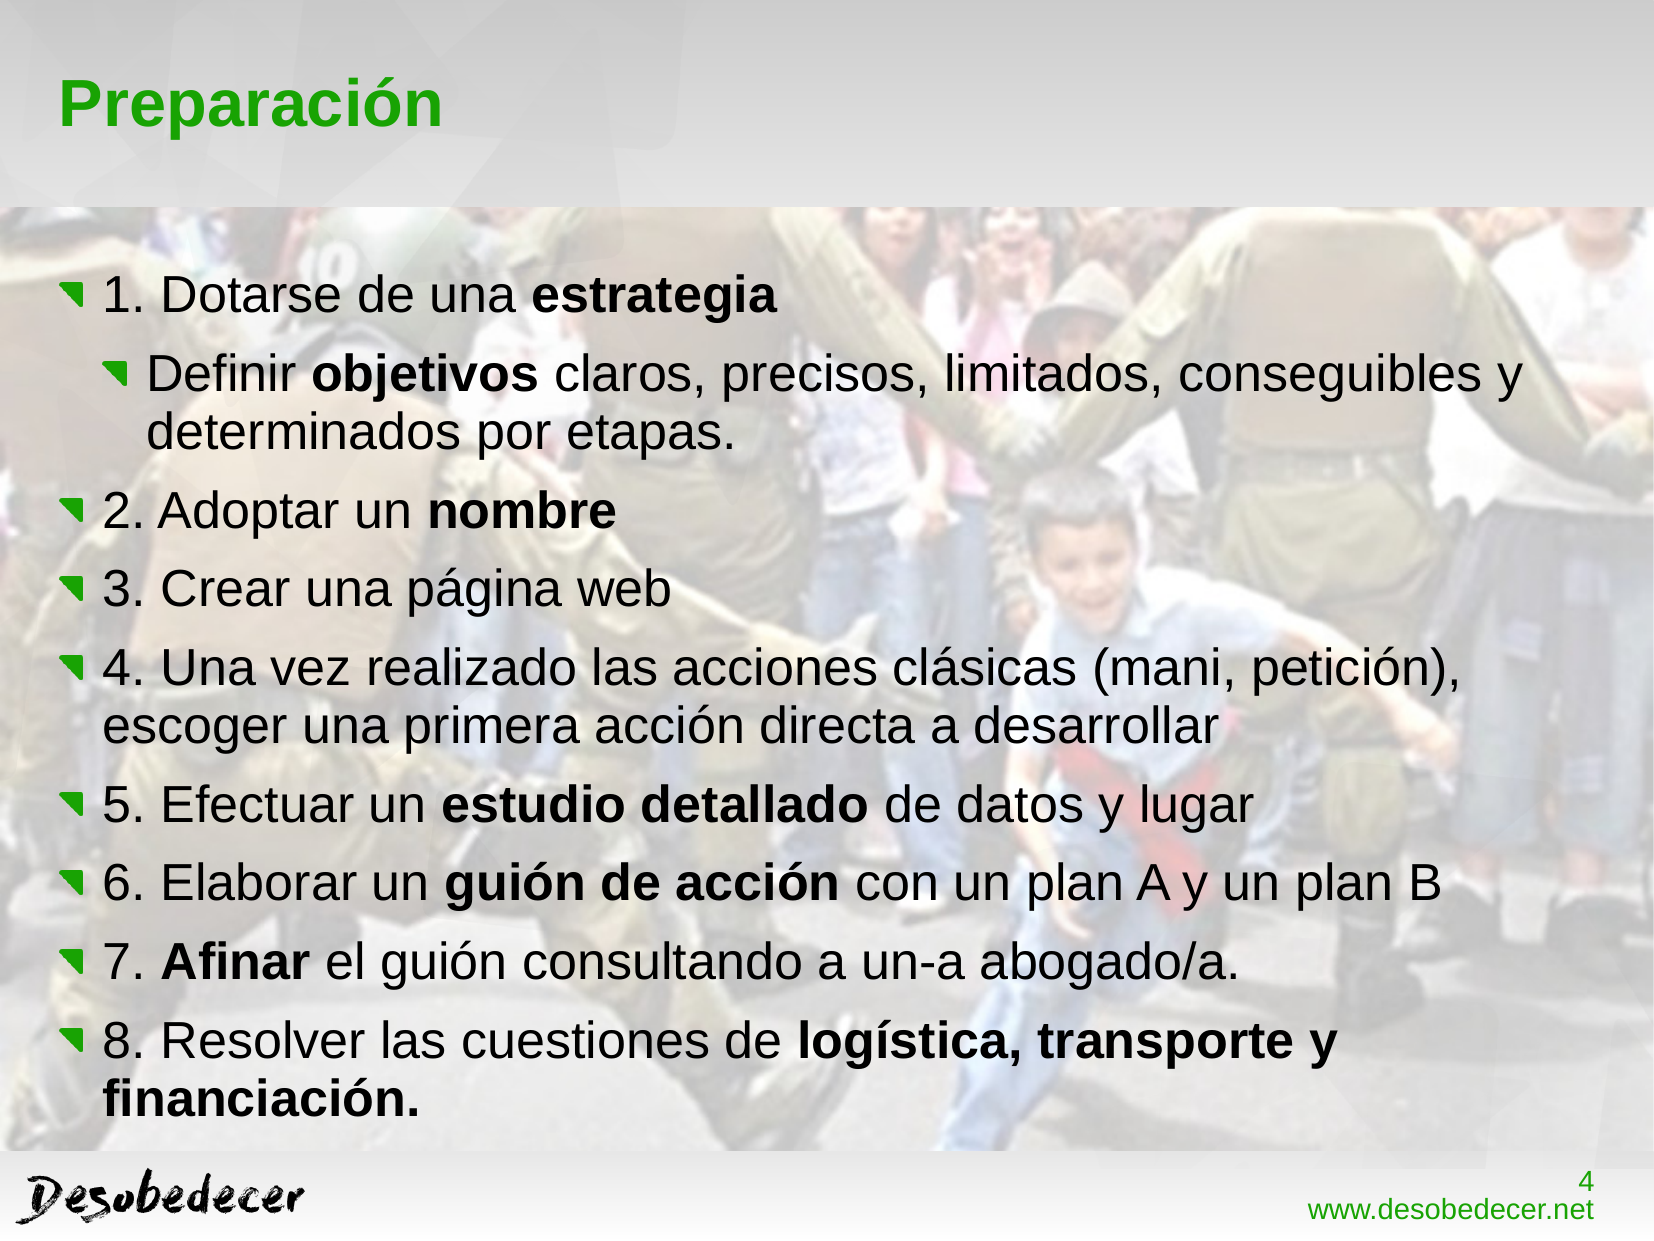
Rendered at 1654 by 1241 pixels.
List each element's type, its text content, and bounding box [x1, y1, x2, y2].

picture [11, 1162, 308, 1228]
title Preparación [59, 29, 1595, 178]
picture [0, 0, 1654, 1169]
list 1. Dotarse de una estrategia Definir objetivos claros, precisos, limitados, conseguibles y determinados por etapas. 2. Adoptar un nombre 3. Crear una página web 4. Una vez realizado las acciones clásicas (mani, petición), escoger una primera acción directa a desarrollar 5. Efectuar un estudio detallado de datos y lugar 6. Elaborar un guión de acción con un plan A y un plan B 7. Afinar el guión consultando a un-a abogado/a. 8. Resolver las cuestiones de logística, transporte y financiación. [59, 265, 1595, 1134]
